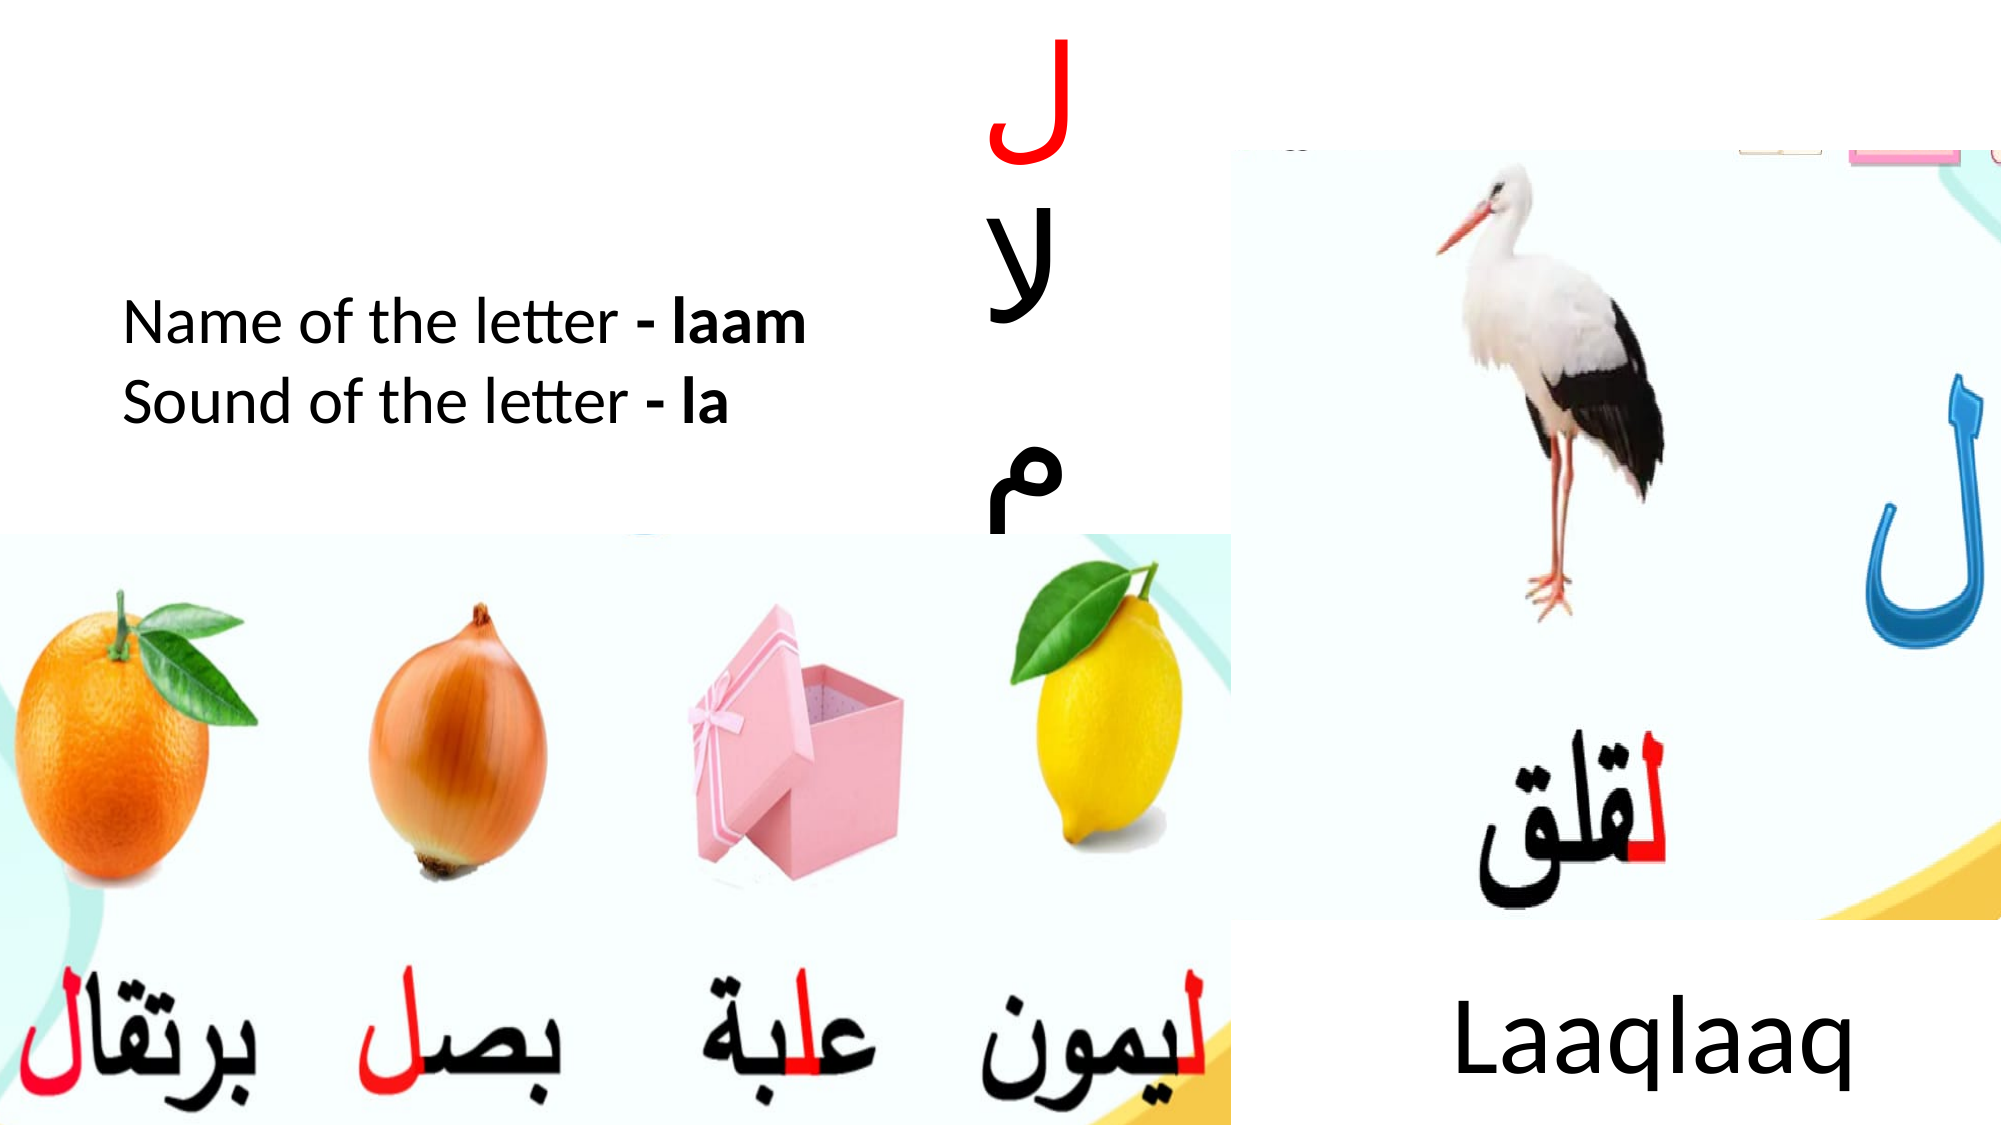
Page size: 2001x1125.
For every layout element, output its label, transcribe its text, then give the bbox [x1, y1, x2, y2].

text_box ل لام [965, 0, 1128, 364]
text_box Laaqlaaq [1436, 953, 1887, 1105]
picture [0, 150, 2000, 1125]
text_box Name of the letter - laam Sound of the letter - la [107, 269, 862, 446]
